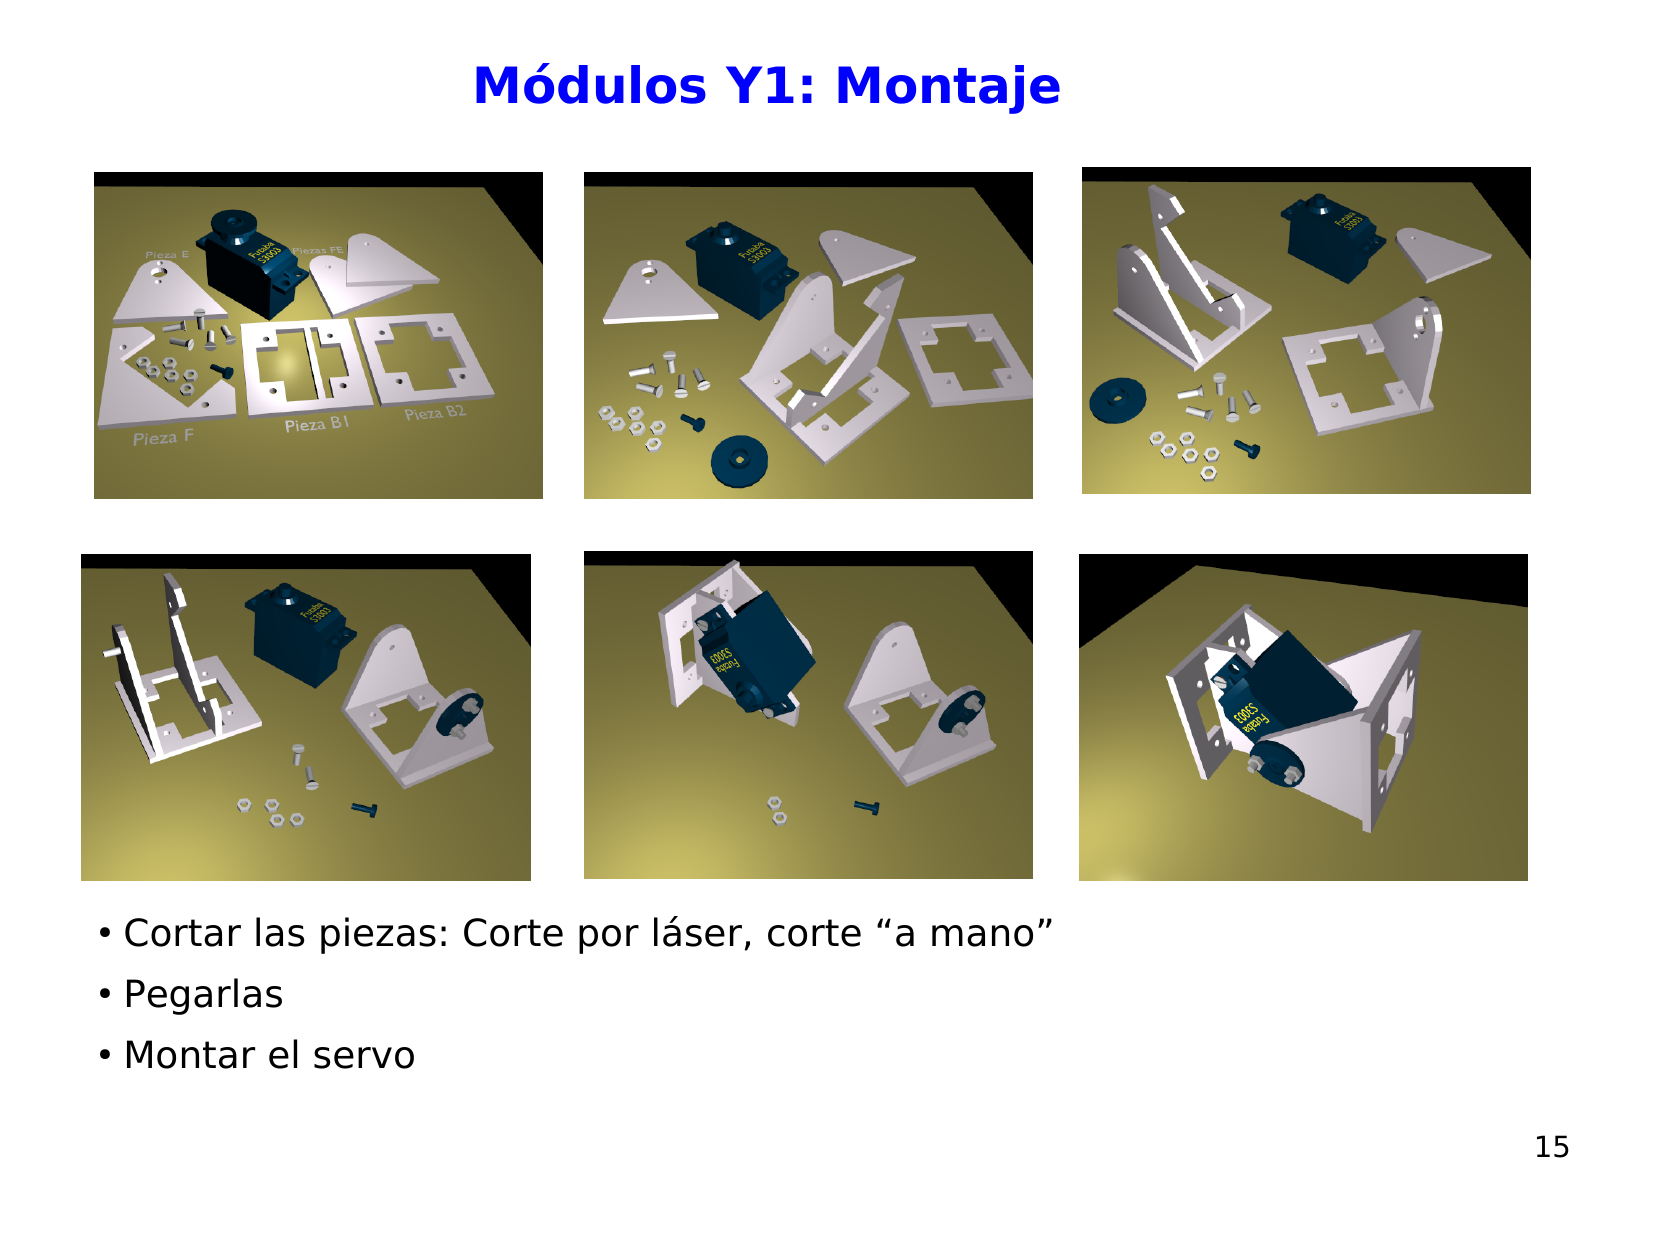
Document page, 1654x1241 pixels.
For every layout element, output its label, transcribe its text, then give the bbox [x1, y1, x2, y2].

picture [584, 551, 1033, 879]
text_box Cortar las piezas: Corte por láser, corte “a mano” Pegarlas Montar el servo [83, 904, 1475, 1086]
picture [584, 172, 1033, 499]
picture [1079, 554, 1528, 881]
picture [1082, 167, 1531, 494]
picture [94, 172, 543, 499]
text_box Módulos Y1: Montaje [457, 49, 1079, 123]
picture [81, 554, 531, 881]
